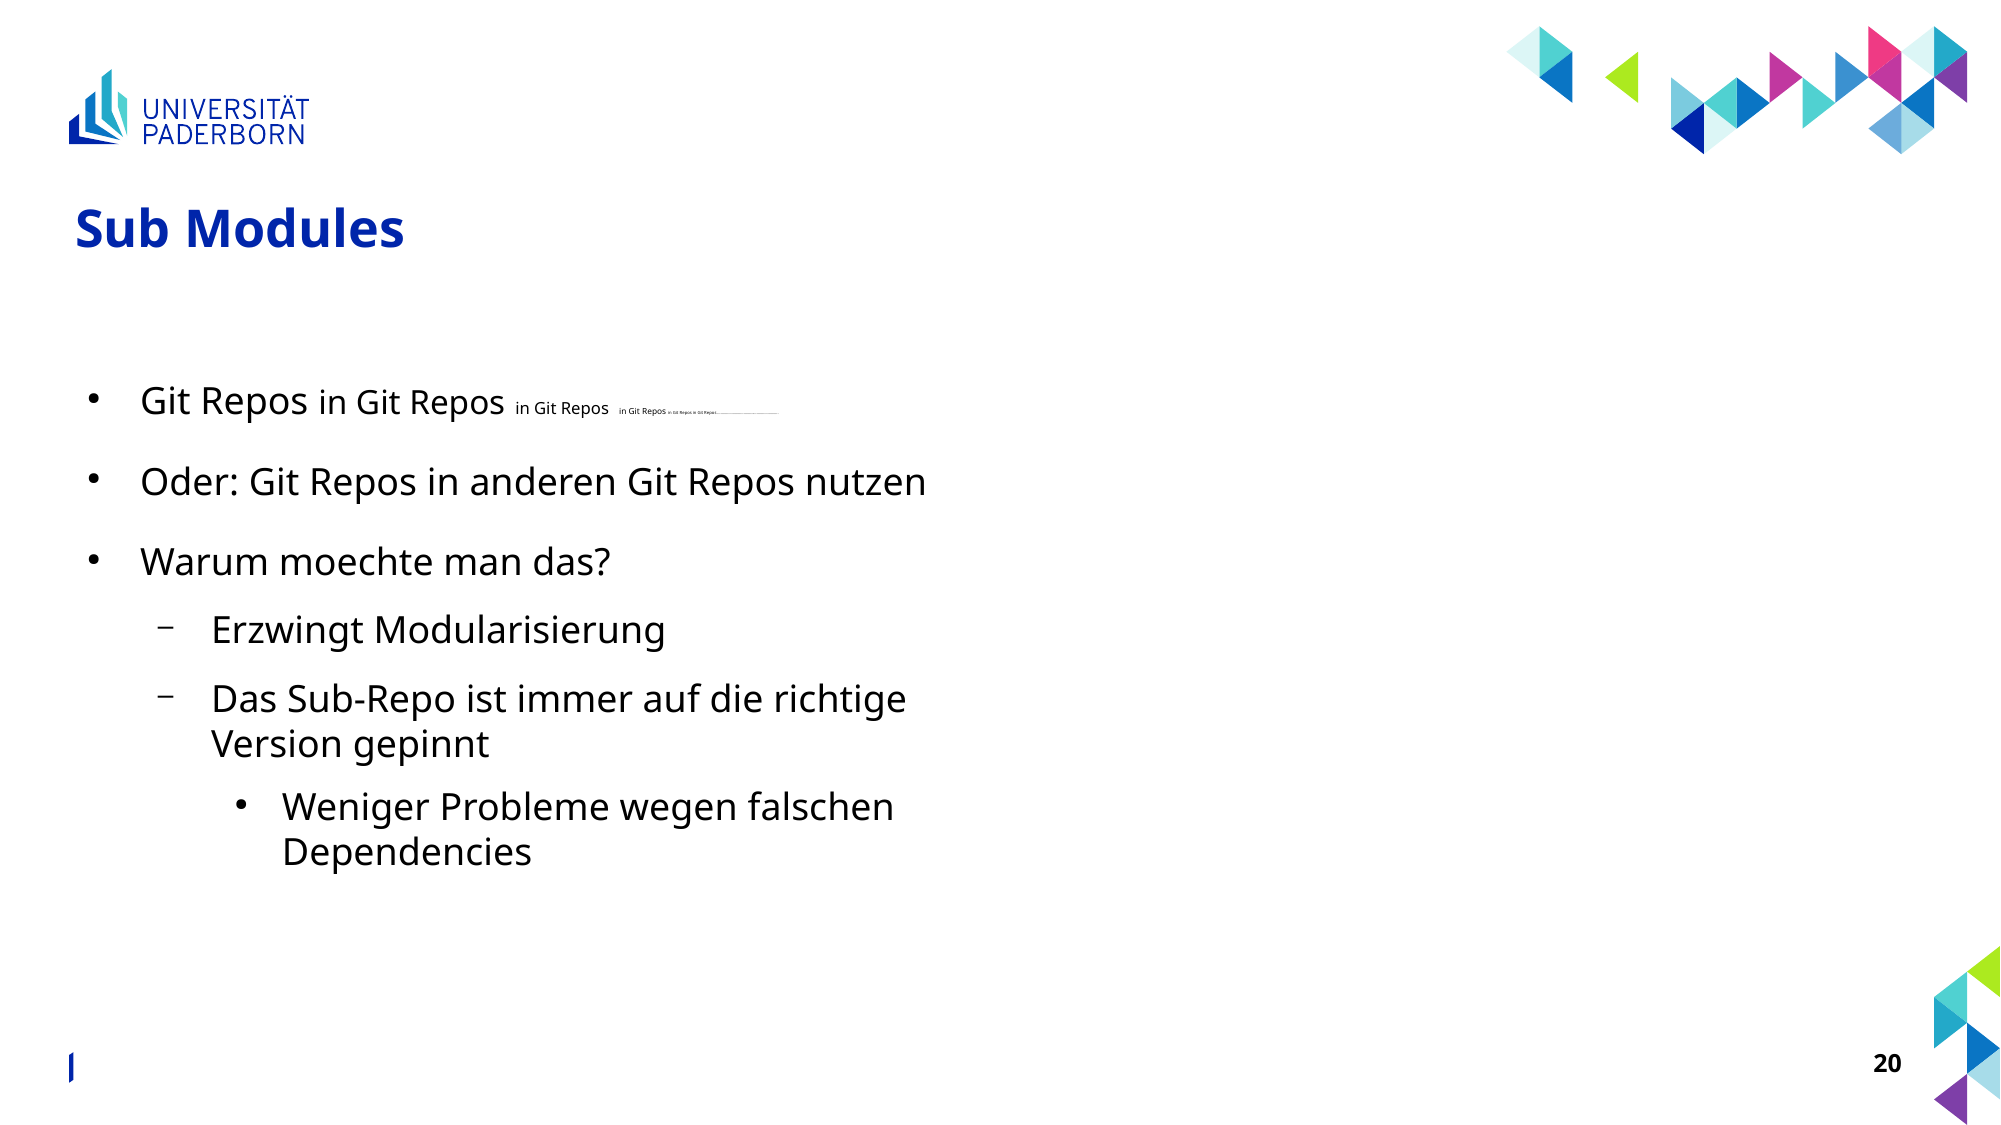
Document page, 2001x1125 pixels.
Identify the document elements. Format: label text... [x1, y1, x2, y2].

list Git Repos in Git Repos in Git Repos in Git Repos in Git Repos in Git Repos ……………………………………………….. Oder: Git Repos in anderen Git Repos nutzen Warum moechte man das? Erzwingt Modularisierung Das Sub-Repo ist immer auf die richtige Version gepinnt Weniger Probleme wegen falschen Dependencies [69, 371, 953, 998]
title Sub Modules [75, 195, 1937, 338]
